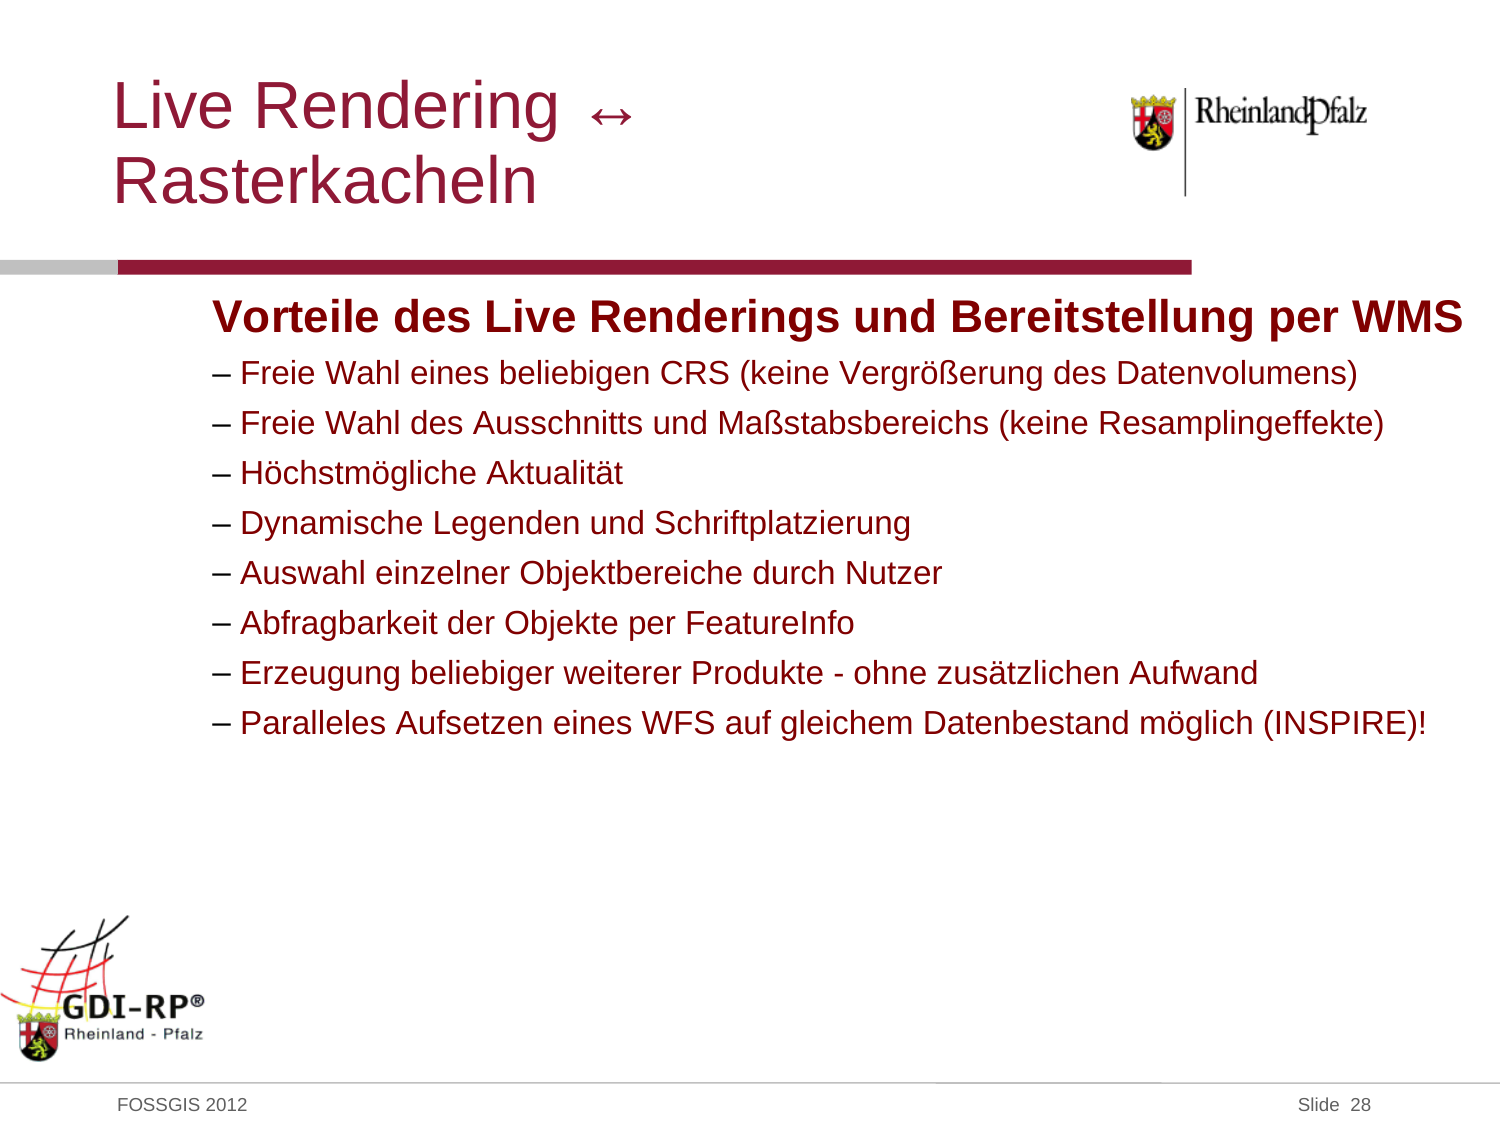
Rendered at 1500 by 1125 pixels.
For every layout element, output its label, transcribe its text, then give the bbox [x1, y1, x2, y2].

picture [1131, 88, 1447, 198]
picture [0, 915, 207, 1063]
title Live Rendering ↔ Rasterkacheln [112, 63, 1071, 224]
list Vorteile des Live Renderings und Bereitstellung per WMS Freie Wahl eines beliebigen CRS (keine Vergrößerung des Datenvolumens) Freie Wahl des Ausschnitts und Maßstabsbereichs (keine Resamplingeffekte) Höchstmögliche Aktualität Dynamische Legenden und Schriftplatzierung Auswahl einzelner Objektbereiche durch Nutzer Abfragbarkeit der Objekte per FeatureInfo Erzeugung beliebiger weiterer Produkte - ohne zusätzlichen Aufwand Paralleles Aufsetzen eines WFS auf gleichem Datenbestand möglich (INSPIRE)! [212, 295, 1477, 1031]
